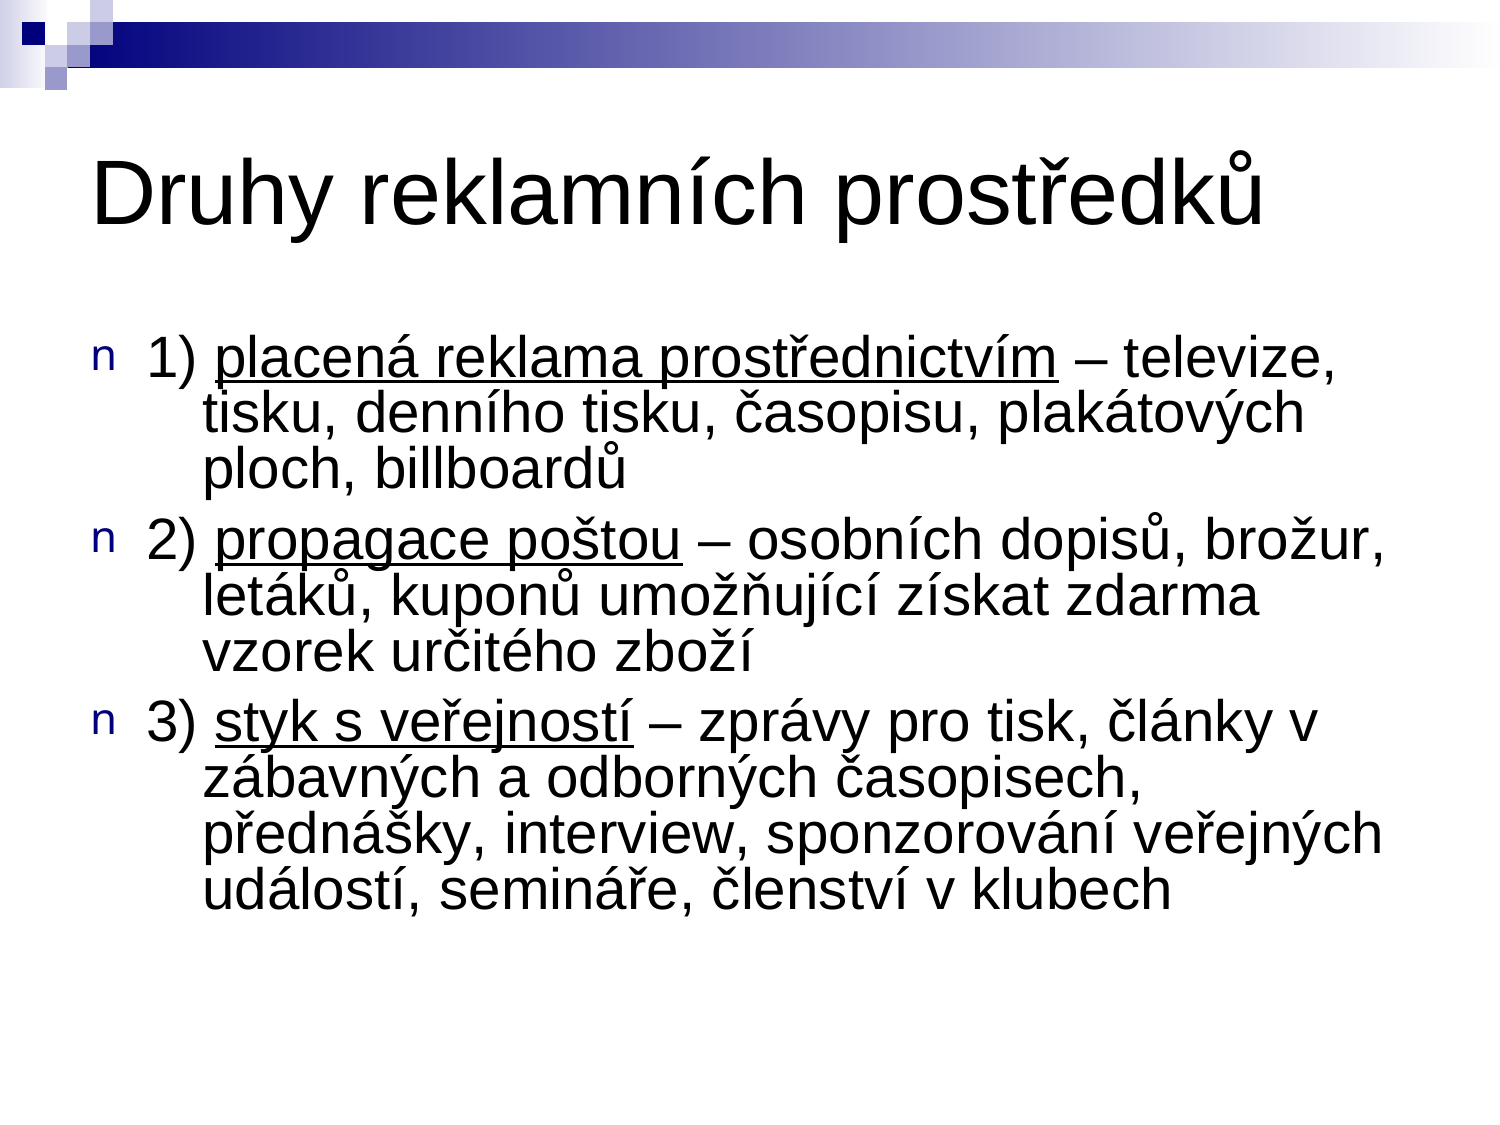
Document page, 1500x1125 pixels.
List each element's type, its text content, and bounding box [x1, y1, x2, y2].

list 1) placená reklama prostřednictvím – televize, tisku, denního tisku, časopisu, plakátových ploch, billboardů 2) propagace poštou – osobních dopisů, brožur, letáků, kuponů umožňující získat zdarma vzorek určitého zboží 3) styk s veřejností – zprávy pro tisk, články v zábavných a odborných časopisech, přednášky, interview, sponzorování veřejných událostí, semináře, členství v klubech [75, 324, 1426, 963]
title Druhy reklamních prostředků [75, 75, 1426, 300]
